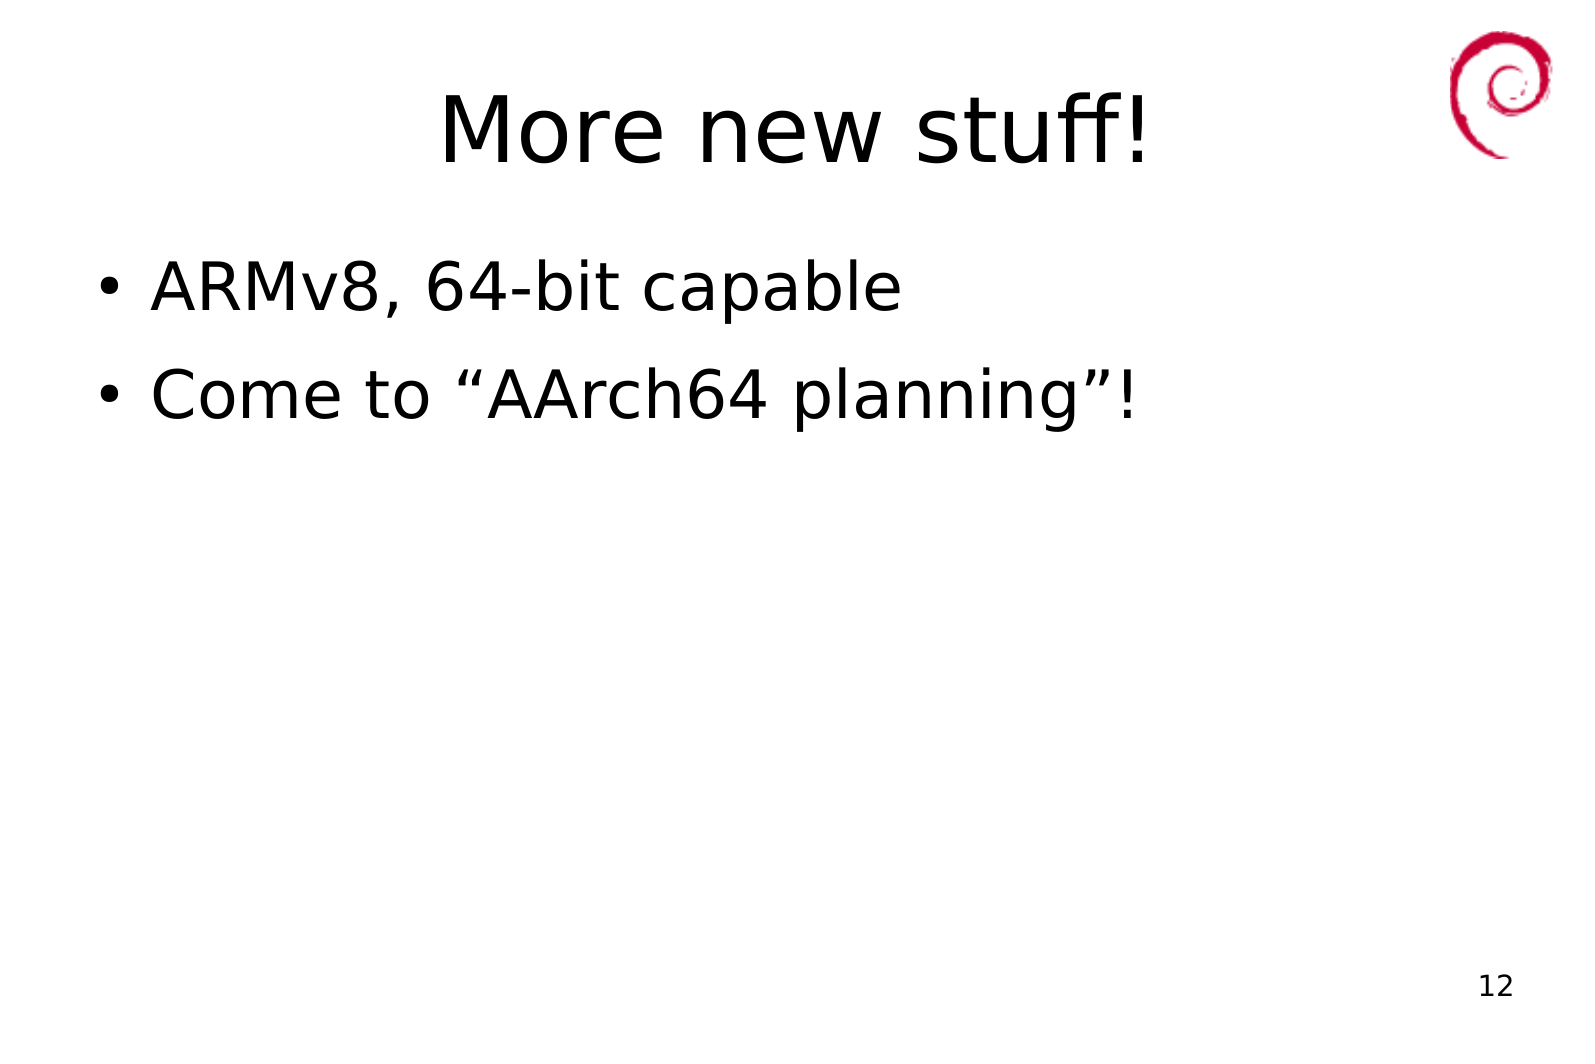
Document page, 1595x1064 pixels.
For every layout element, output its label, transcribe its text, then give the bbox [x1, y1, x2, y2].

title More new stuff! [79, 49, 1515, 213]
picture [1450, 31, 1555, 159]
list ARMv8, 64-bit capable Come to “AArch64 planning”! [79, 248, 1515, 936]
